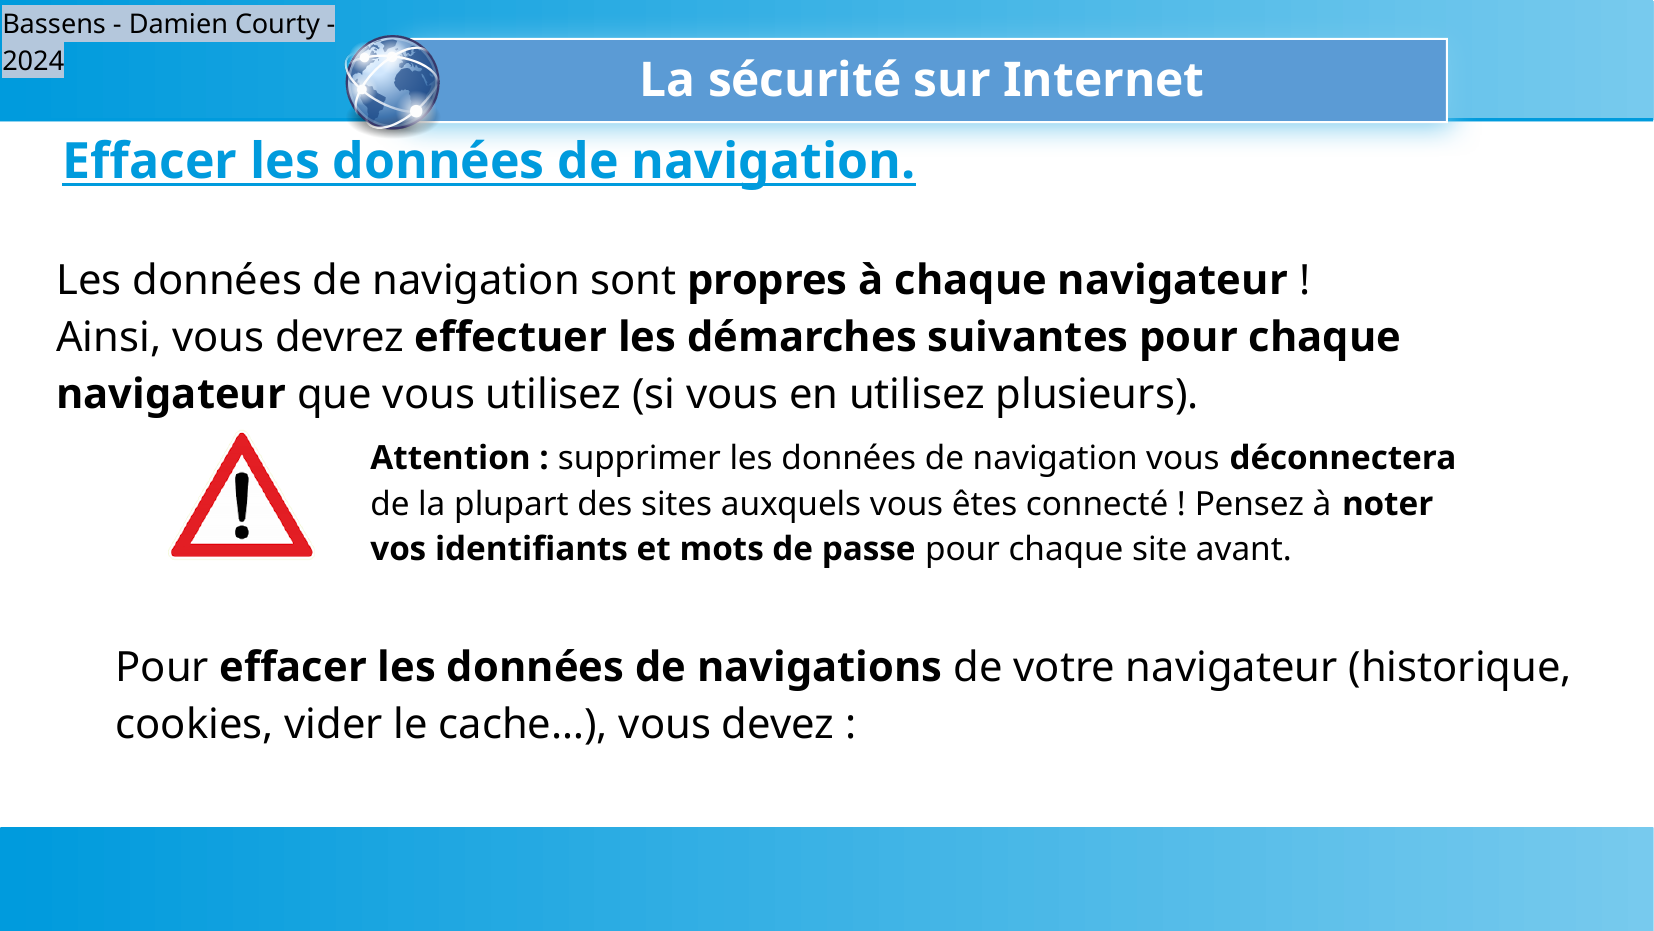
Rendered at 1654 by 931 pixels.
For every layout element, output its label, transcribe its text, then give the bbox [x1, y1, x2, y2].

text_box Pour effacer les données de navigations de votre navigateur (historique, cookies, vider le cache…), vous devez : [100, 628, 1595, 755]
text_box Les données de navigation sont propres à chaque navigateur ! Ainsi, vous devrez effectuer les démarches suivantes pour chaque navigateur que vous utilisez (si vous en utilisez plusieurs). [41, 242, 1631, 461]
text_box Attention : supprimer les données de navigation vous déconnectera de la plupart des sites auxquels vous êtes connecté ! Pensez à noter vos identifiants et mots de passe pour chaque site avant. [355, 426, 1508, 559]
picture [341, 35, 443, 140]
text_box Bassens - Damien Courty - 2024 [0, 0, 413, 45]
picture [168, 421, 315, 568]
text_box La sécurité sur Internet [443, 38, 1447, 118]
text_box Effacer les données de navigation. [47, 118, 1577, 219]
